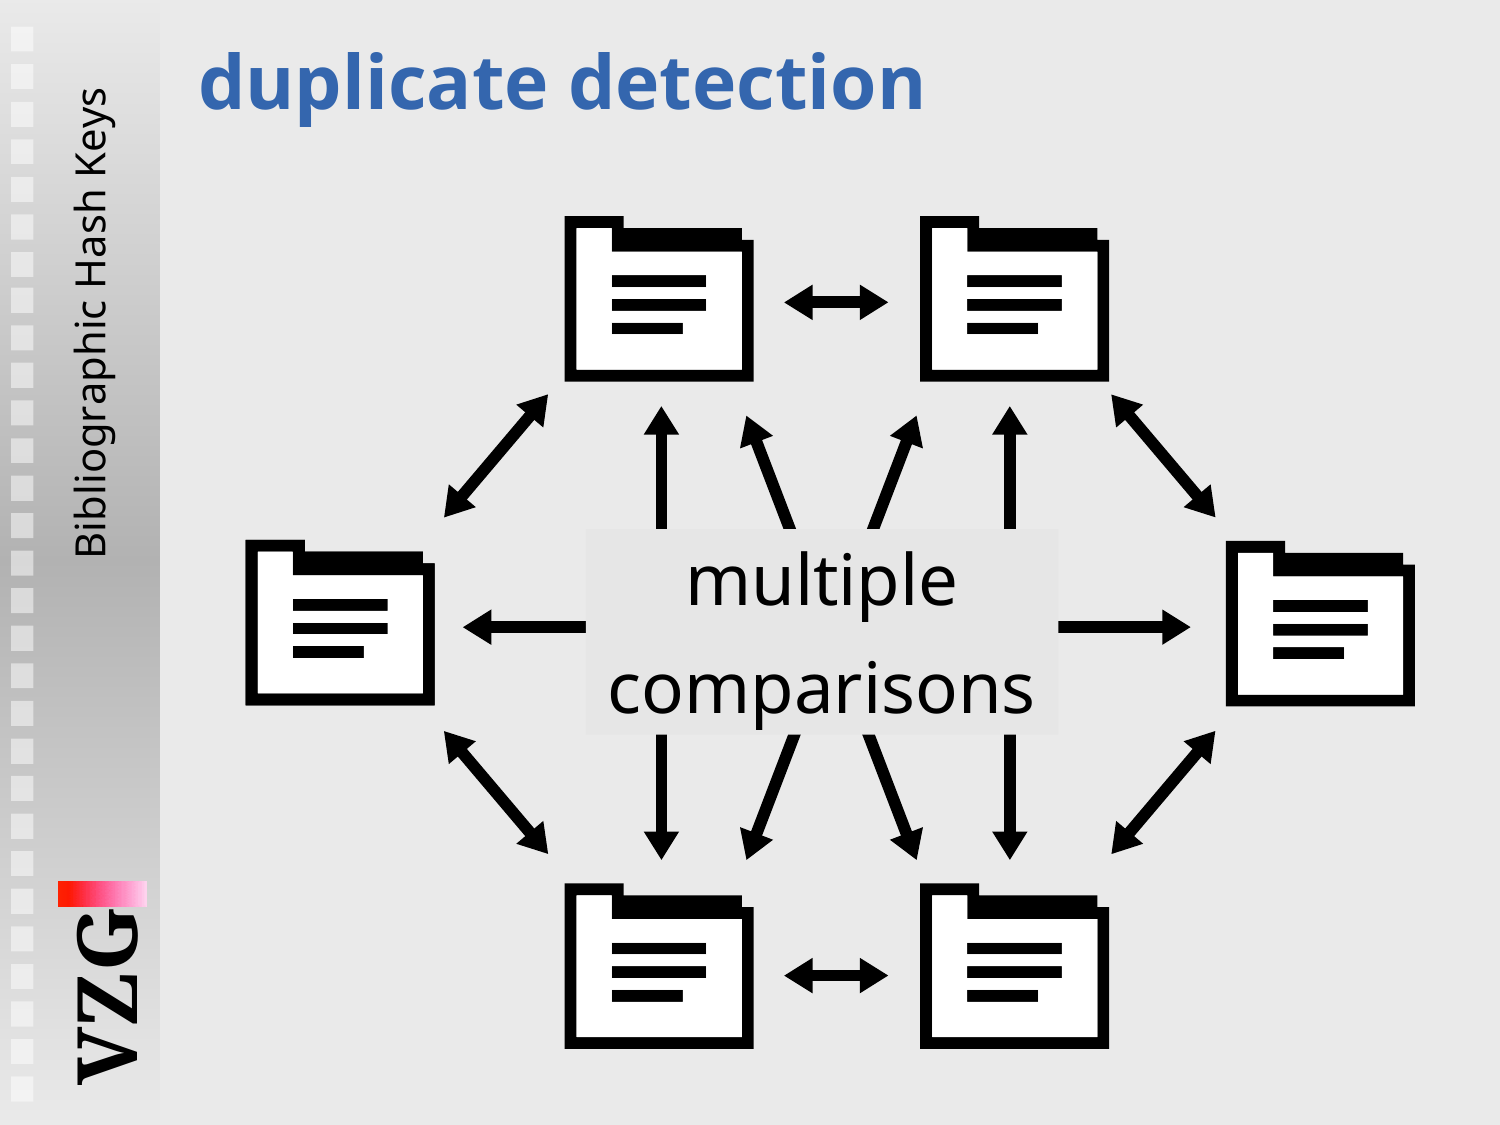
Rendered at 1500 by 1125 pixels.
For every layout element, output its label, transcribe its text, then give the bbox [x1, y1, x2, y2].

title duplicate detection [198, 17, 1418, 144]
picture [920, 859, 1110, 1049]
picture [564, 192, 754, 382]
picture [58, 881, 147, 907]
picture [564, 859, 754, 1049]
picture [245, 516, 435, 706]
picture [920, 192, 1110, 382]
picture [1225, 517, 1415, 707]
list multiple comparisons [585, 529, 1059, 719]
